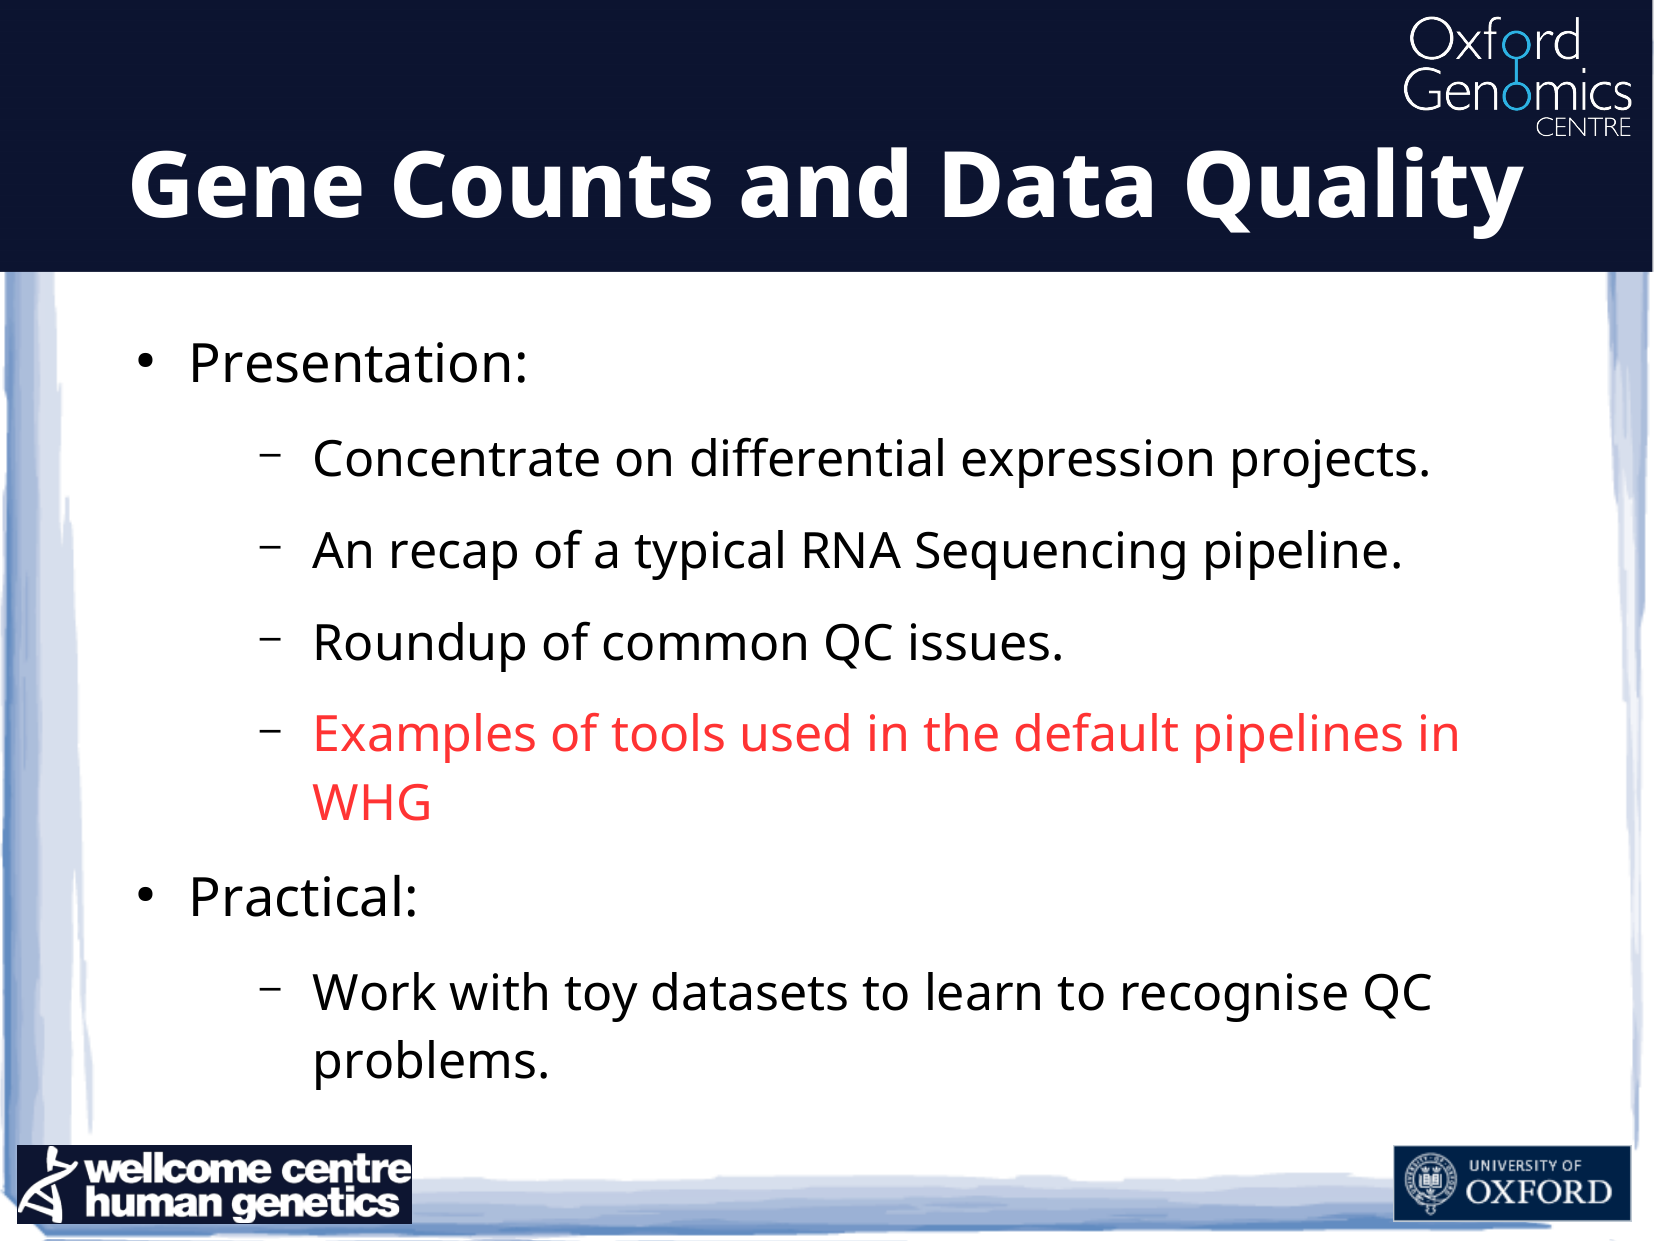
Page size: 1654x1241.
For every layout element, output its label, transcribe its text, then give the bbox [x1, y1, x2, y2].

title Gene Counts and Data Quality [82, 78, 1571, 287]
list Presentation: Concentrate on differential expression projects. An recap of a typical RNA Sequencing pipeline. Roundup of common QC issues. Examples of tools used in the default pipelines in WHG Practical: Work with toy datasets to learn to recognise QC problems. [118, 324, 1571, 1045]
picture [0, 0, 1654, 1241]
